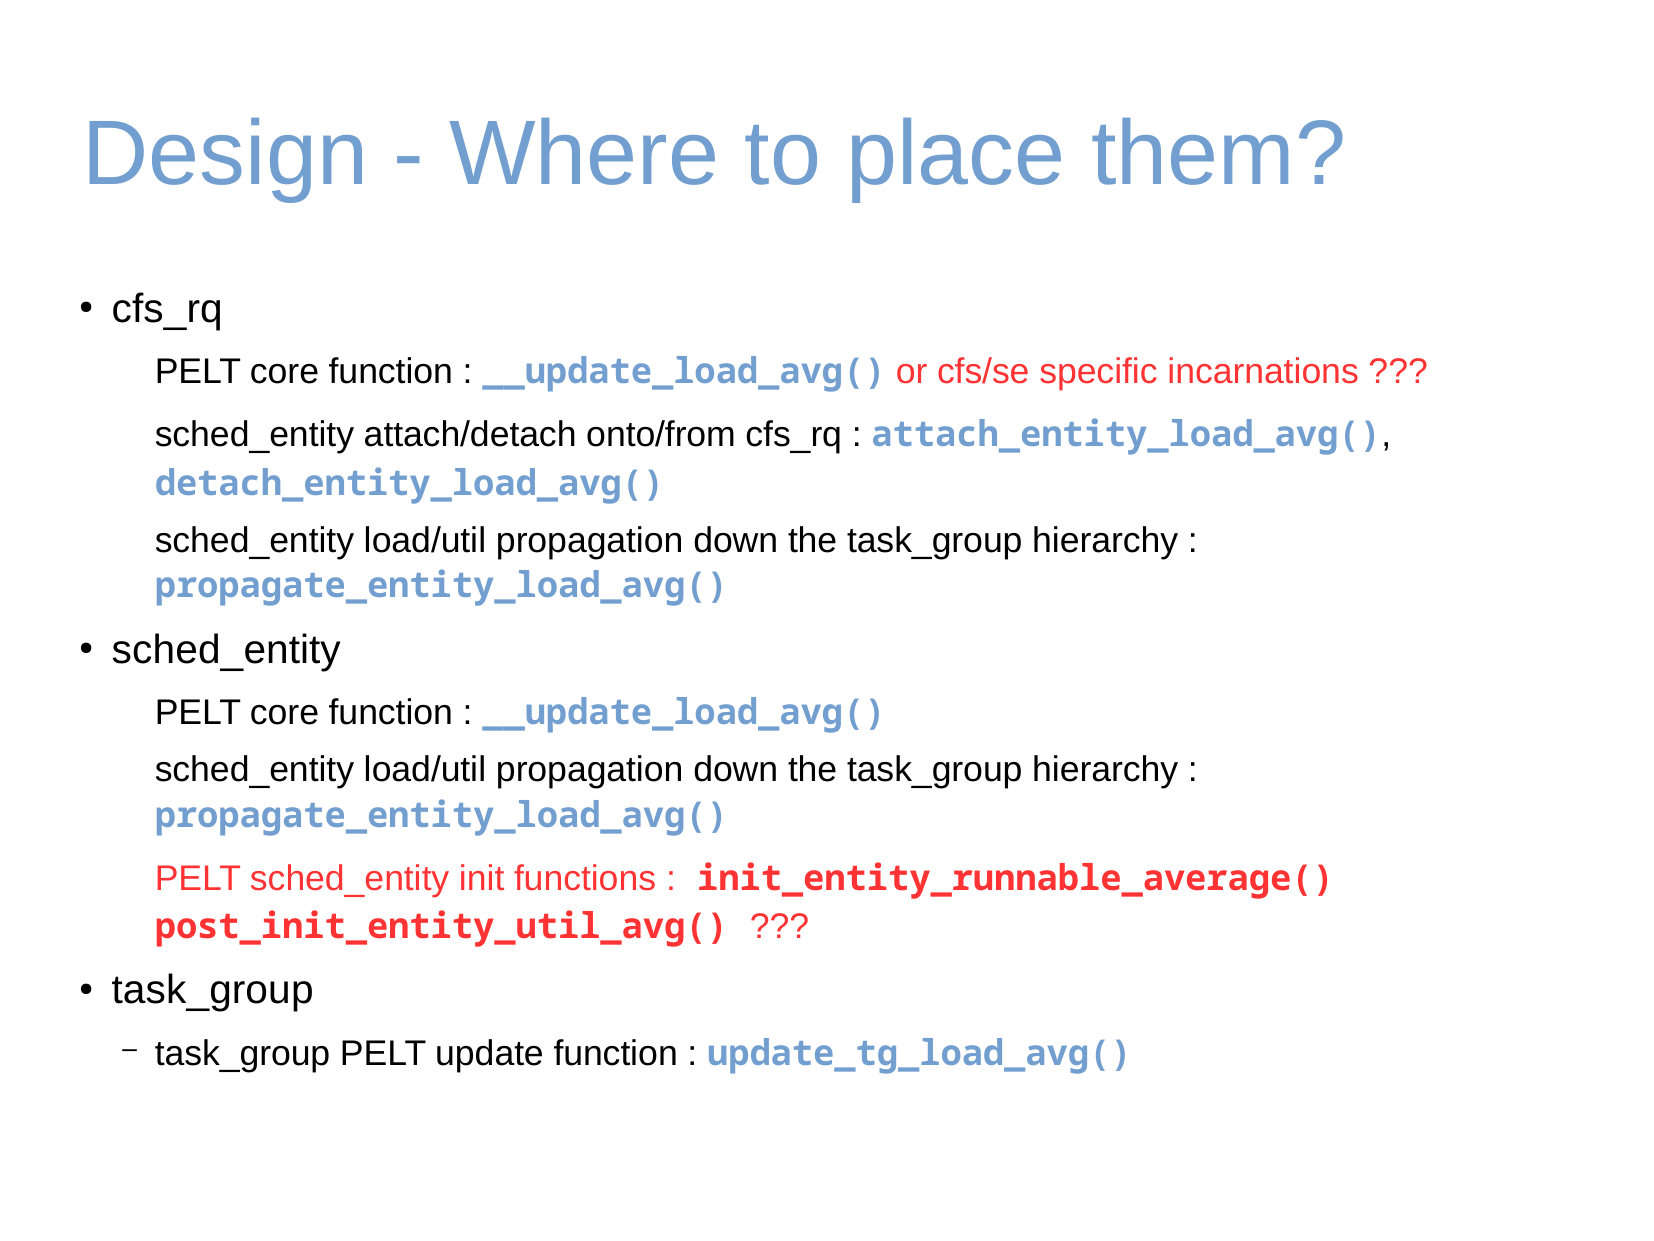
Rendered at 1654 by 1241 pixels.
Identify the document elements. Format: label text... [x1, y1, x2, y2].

list cfs_rq PELT core function : __update_load_avg() or cfs/se specific incarnations ??? sched_entity attach/detach onto/from cfs_rq : attach_entity_load_avg(), detach_entity_load_avg() sched_entity load/util propagation down the task_group hierarchy : propagate_entity_load_avg() sched_entity PELT core function : __update_load_avg() sched_entity load/util propagation down the task_group hierarchy : propagate_entity_load_avg() PELT sched_entity init functions : init_entity_runnable_average() post_init_entity_util_avg() ??? task_group task_group PELT update function : update_tg_load_avg() [68, 285, 1604, 1083]
title Design - Where to place them? [82, 49, 1571, 257]
